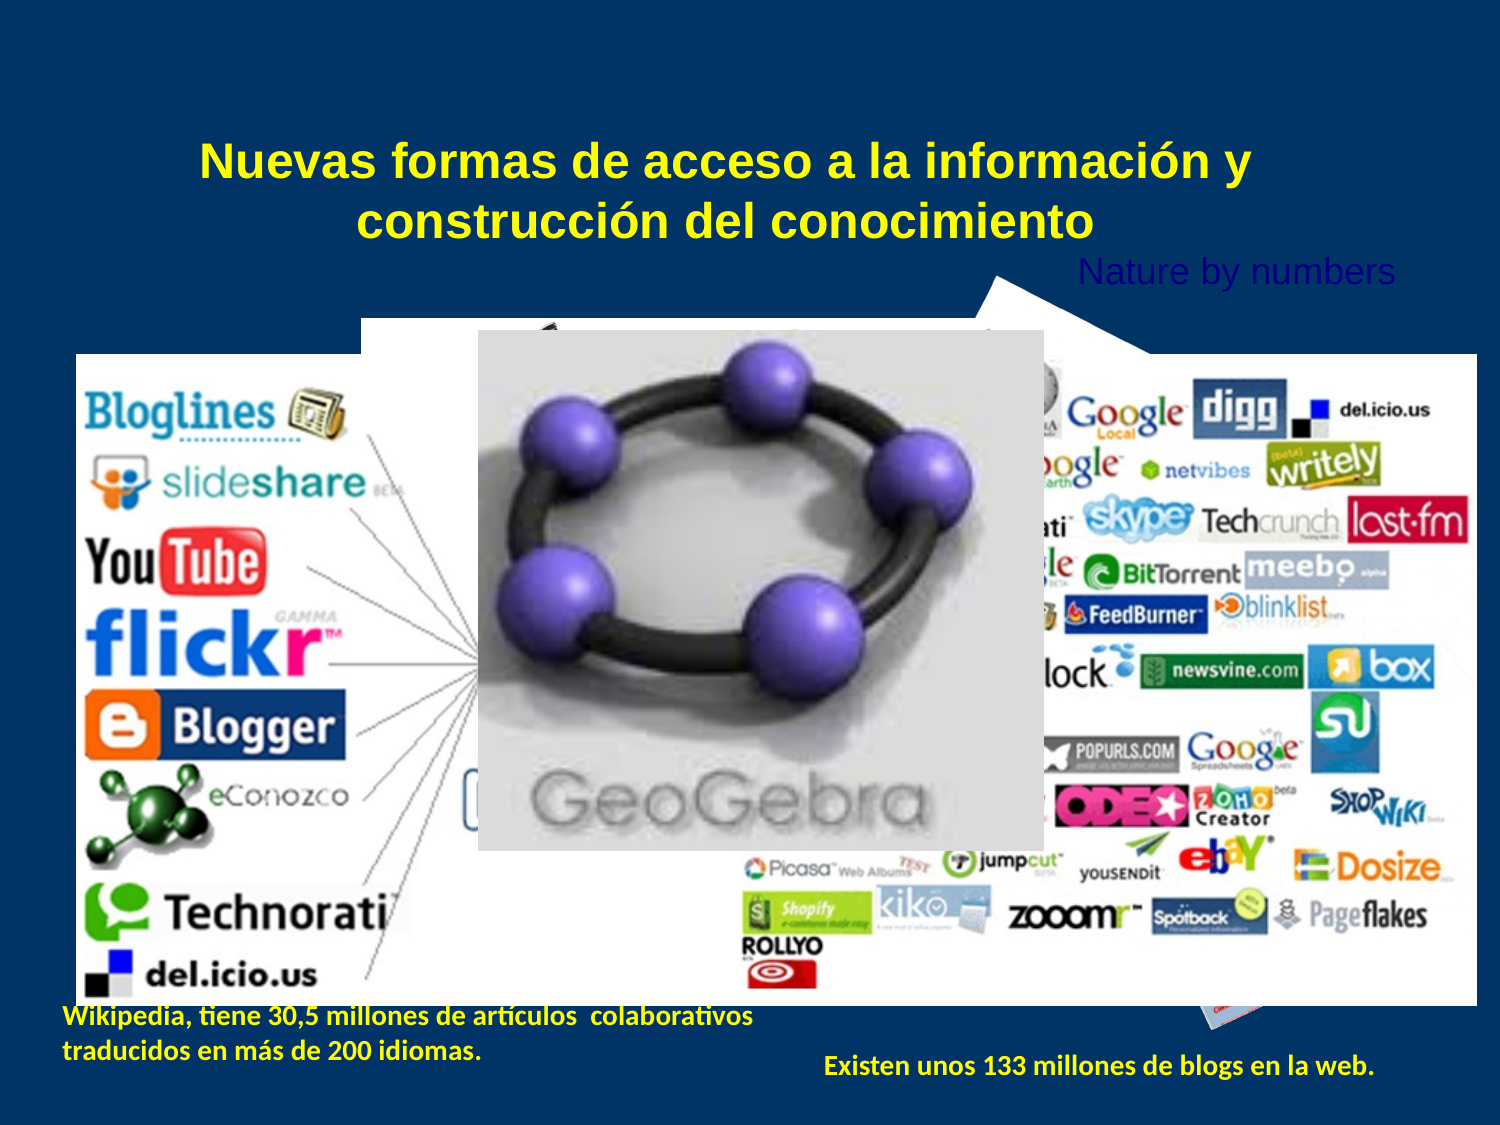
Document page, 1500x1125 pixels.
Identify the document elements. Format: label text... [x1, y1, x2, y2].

text_box Wikipedia, tiene 30,5 millones de artículos colaborativos traducidos en más de 200 idiomas. [47, 988, 827, 1074]
text_box Existen unos 133 millones de blogs en la web. [809, 1039, 1424, 1090]
title Nuevas formas de acceso a la información y construcción del conocimiento [141, 47, 1312, 331]
text_box Nature by numbers [1062, 239, 1418, 300]
picture [76, 276, 1477, 1030]
